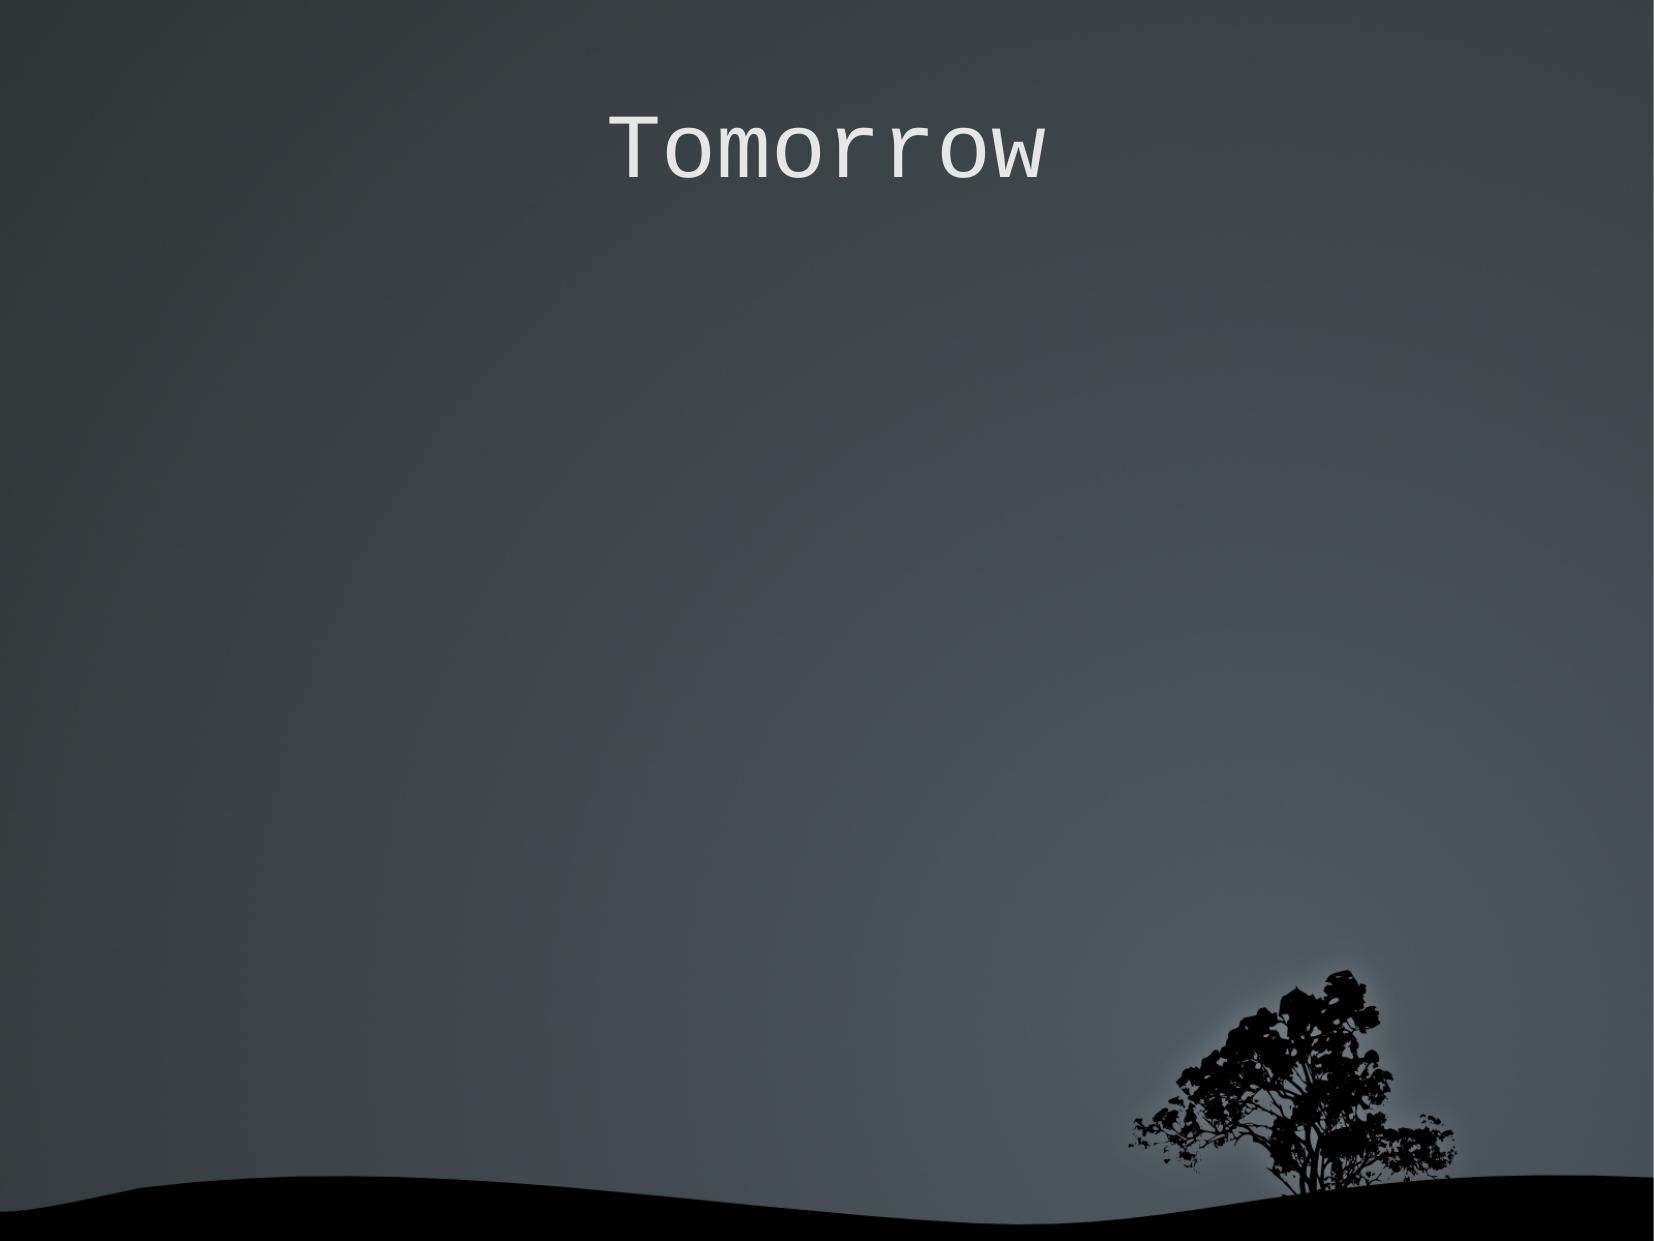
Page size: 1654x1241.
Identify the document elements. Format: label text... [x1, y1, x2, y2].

list [82, 290, 1571, 1094]
picture [0, 0, 1654, 1241]
title Tomorrow [82, 56, 1571, 250]
